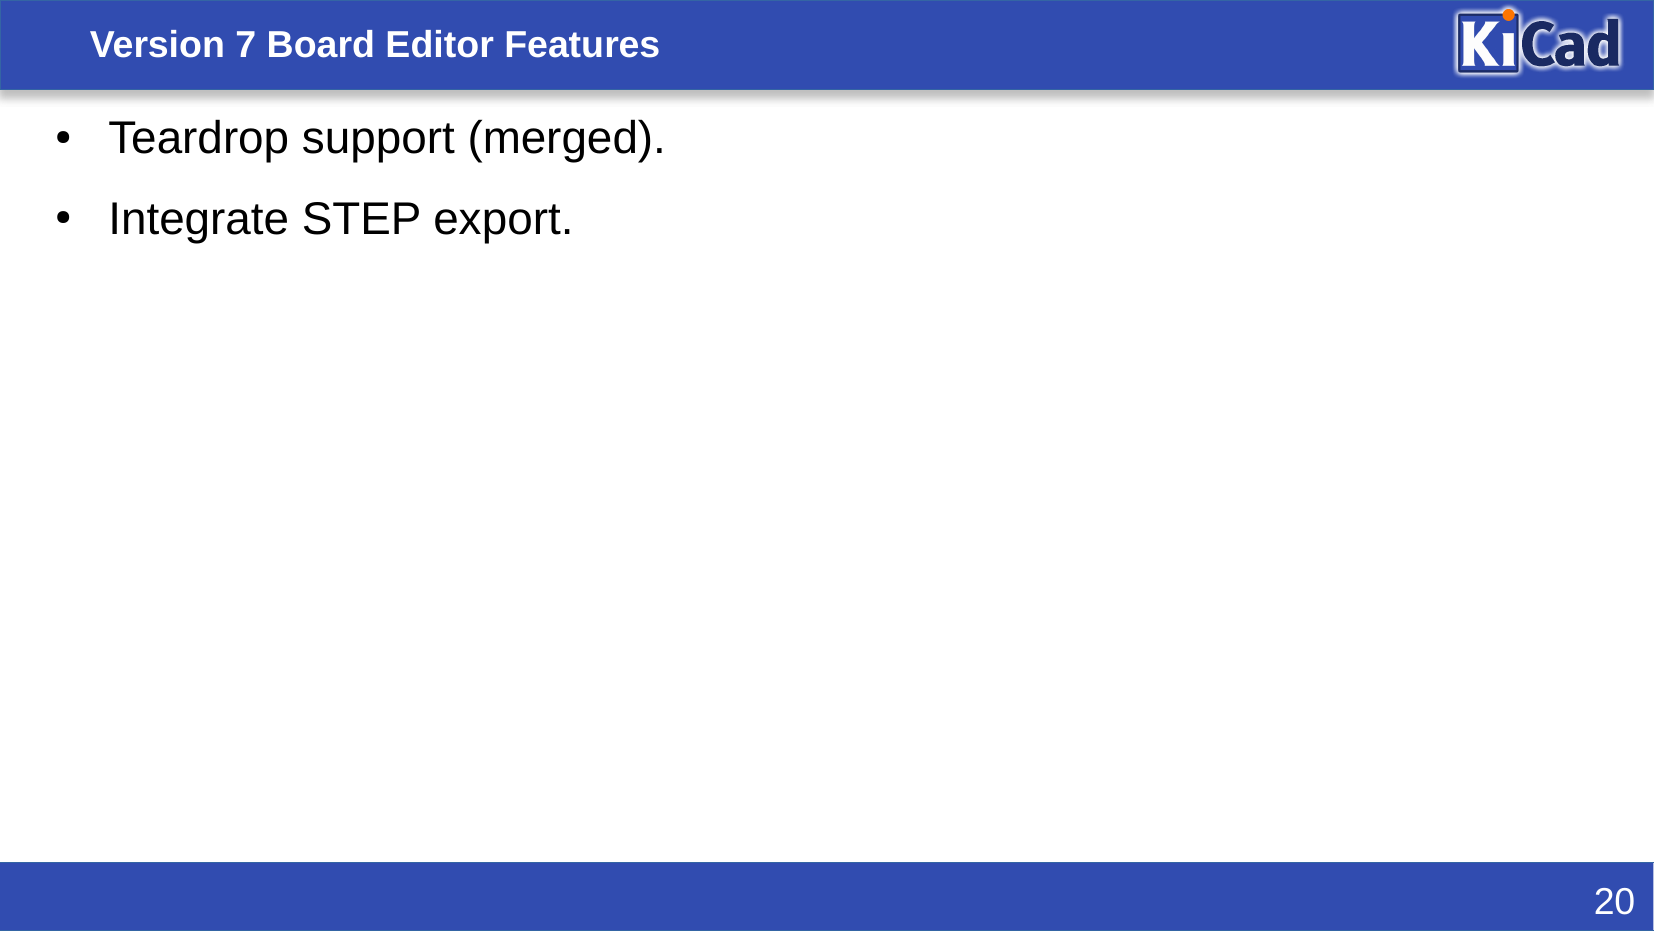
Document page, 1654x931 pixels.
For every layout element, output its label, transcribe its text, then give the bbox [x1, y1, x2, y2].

list Teardrop support (merged). Integrate STEP export. [37, 112, 1613, 863]
text_box Version 7 Board Editor Features [0, 0, 1412, 90]
text_box [1162, 90, 1651, 226]
picture [1412, 0, 1654, 92]
text_box <number> [1387, 873, 1651, 931]
text_box [0, 862, 1654, 931]
